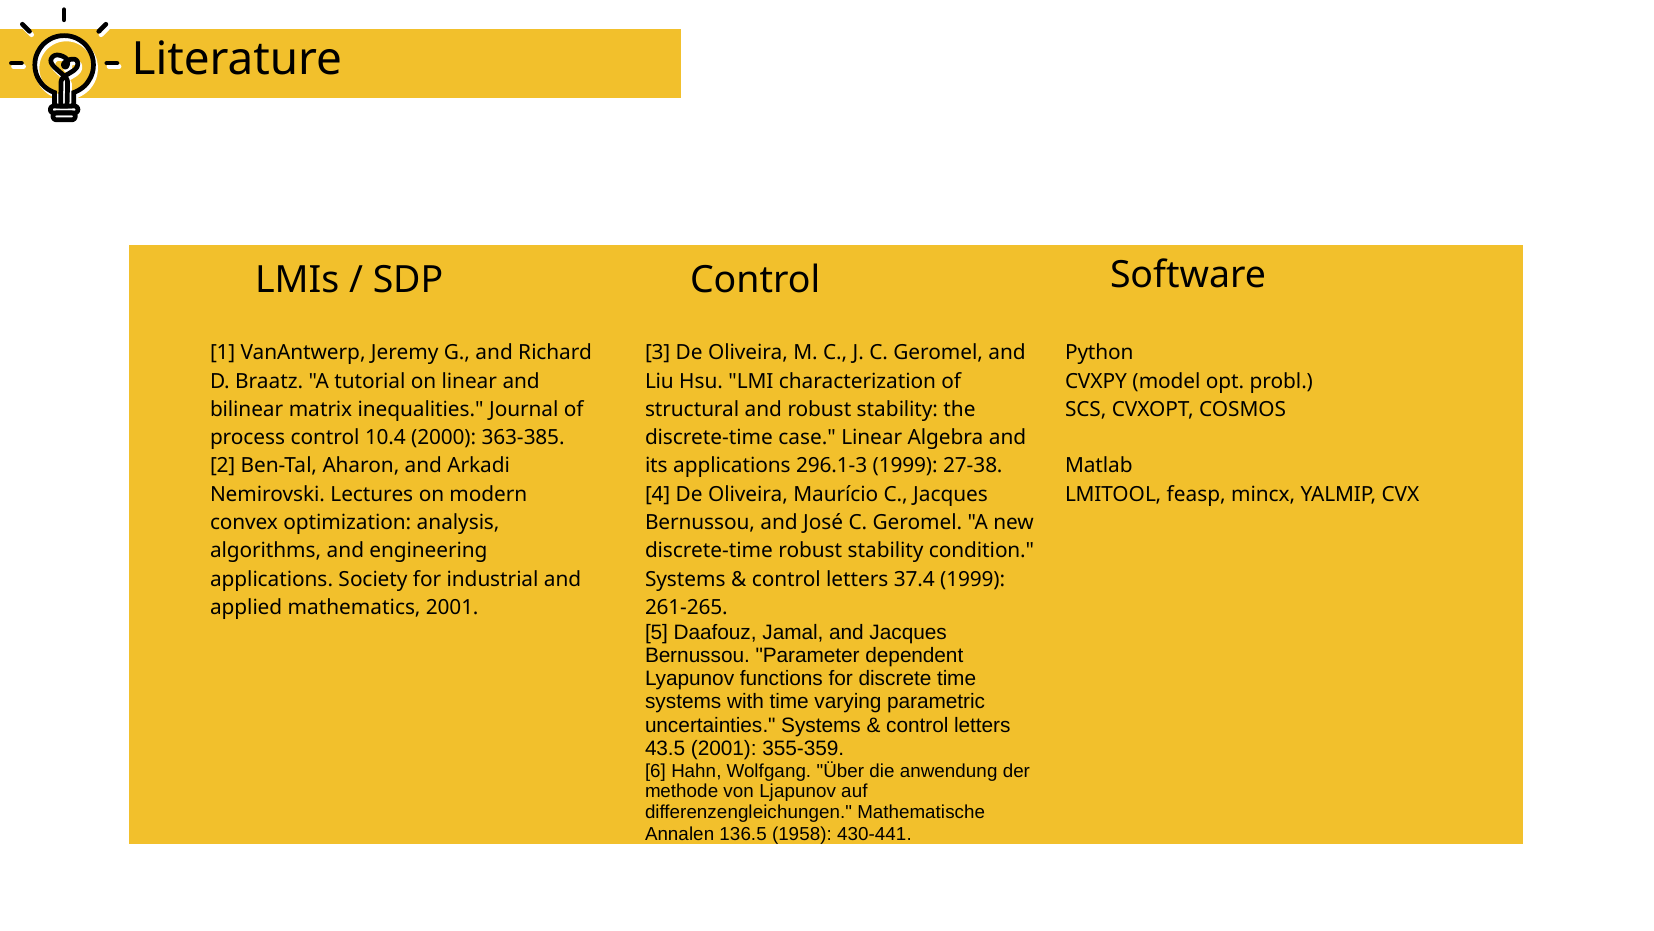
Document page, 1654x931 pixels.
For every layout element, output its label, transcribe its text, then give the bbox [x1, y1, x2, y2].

text_box [1] VanAntwerp, Jeremy G., and Richard D. Braatz. "A tutorial on linear and bilinear matrix inequalities." Journal of process control 10.4 (2000): 363-385. [2] Ben-Tal, Aharon, and Arkadi Nemirovski. Lectures on modern convex optimization: analysis, algorithms, and engineering applications. Society for industrial and applied mathematics, 2001. [210, 337, 601, 723]
title Literature [131, 16, 578, 97]
text_box [3] De Oliveira, M. C., J. C. Geromel, and Liu Hsu. "LMI characterization of structural and robust stability: the discrete-time case." Linear Algebra and its applications 296.1-3 (1999): 27-38. [4] De Oliveira, Maurício C., Jacques Bernussou, and José C. Geromel. "A new discrete-time robust stability condition." Systems & control letters 37.4 (1999): 261-265. [5] Daafouz, Jamal, and Jacques Bernussou. "Parameter dependent Lyapunov functions for discrete time systems with time varying parametric uncertainties." Systems & control letters 43.5 (2001): 355-359. [6] Hahn, Wolfgang. "Über die anwendung der methode von Ljapunov auf differenzengleichungen." Mathematische Annalen 136.5 (1958): 430-441. [645, 337, 1036, 845]
text_box Python CVXPY (model opt. probl.) SCS, CVXOPT, COSMOS Matlab LMITOOL, feasp, mincx, YALMIP, CVX [1065, 337, 1456, 719]
title Control [690, 252, 1006, 304]
title LMIs / SDP [255, 252, 571, 304]
title Software [1110, 247, 1426, 299]
